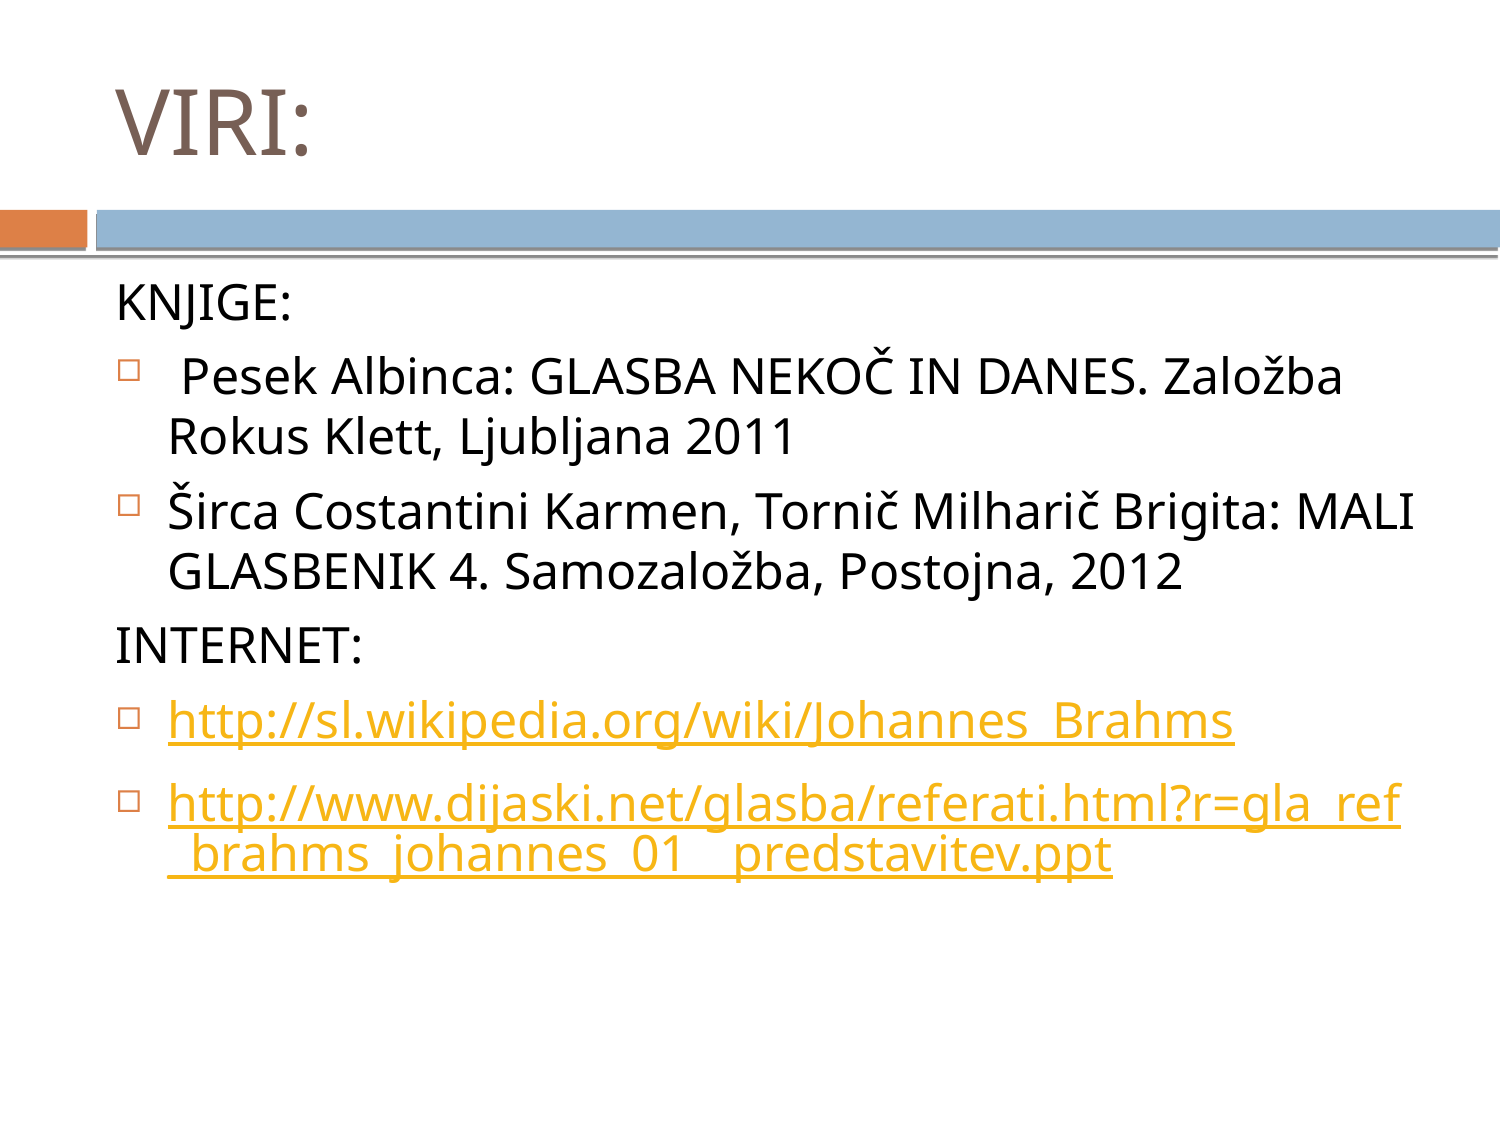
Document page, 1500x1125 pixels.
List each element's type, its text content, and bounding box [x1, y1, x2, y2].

title VIRI: [100, 37, 1438, 200]
list KNJIGE: Pesek Albinca: GLASBA NEKOČ IN DANES. Založba Rokus Klett, Ljubljana 2011 Širca Costantini Karmen, Tornič Milharič Brigita: MALI GLASBENIK 4. Samozaložba, Postojna, 2012 INTERNET: http://sl.wikipedia.org/wiki/Johannes_Brahms http://www.dijaski.net/glasba/referati.html?r=gla_ref_brahms_johannes_01__predstavitev.ppt [100, 262, 1438, 1000]
